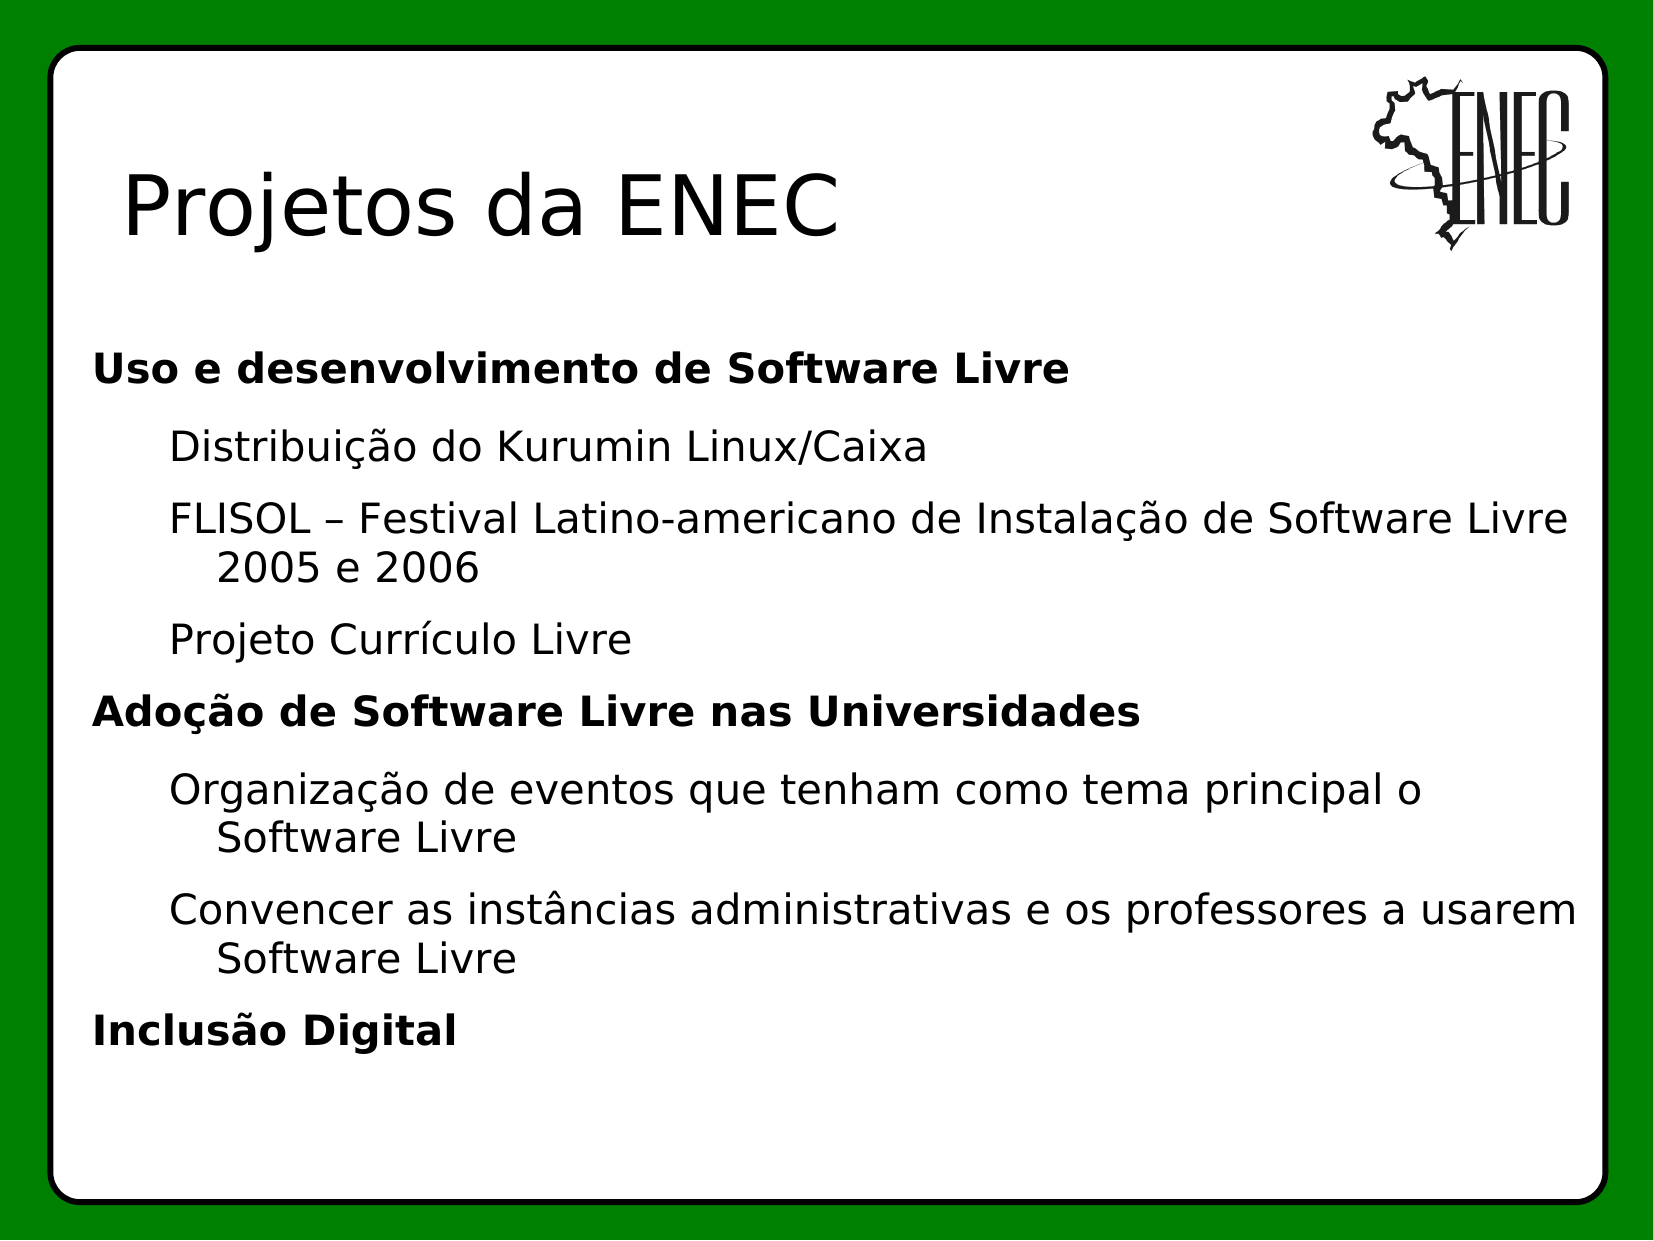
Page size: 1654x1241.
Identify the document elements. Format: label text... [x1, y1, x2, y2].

list Uso e desenvolvimento de Software Livre Distribuição do Kurumin Linux/Caixa FLISOL – Festival Latino-americano de Instalação de Software Livre 2005 e 2006 Projeto Currículo Livre Adoção de Software Livre nas Universidades Organização de eventos que tenham como tema principal o Software Livre Convencer as instâncias administrativas e os professores a usarem Software Livre Inclusão Digital [74, 344, 1580, 1127]
picture [1367, 71, 1575, 273]
title Projetos da ENEC [121, 102, 1534, 311]
